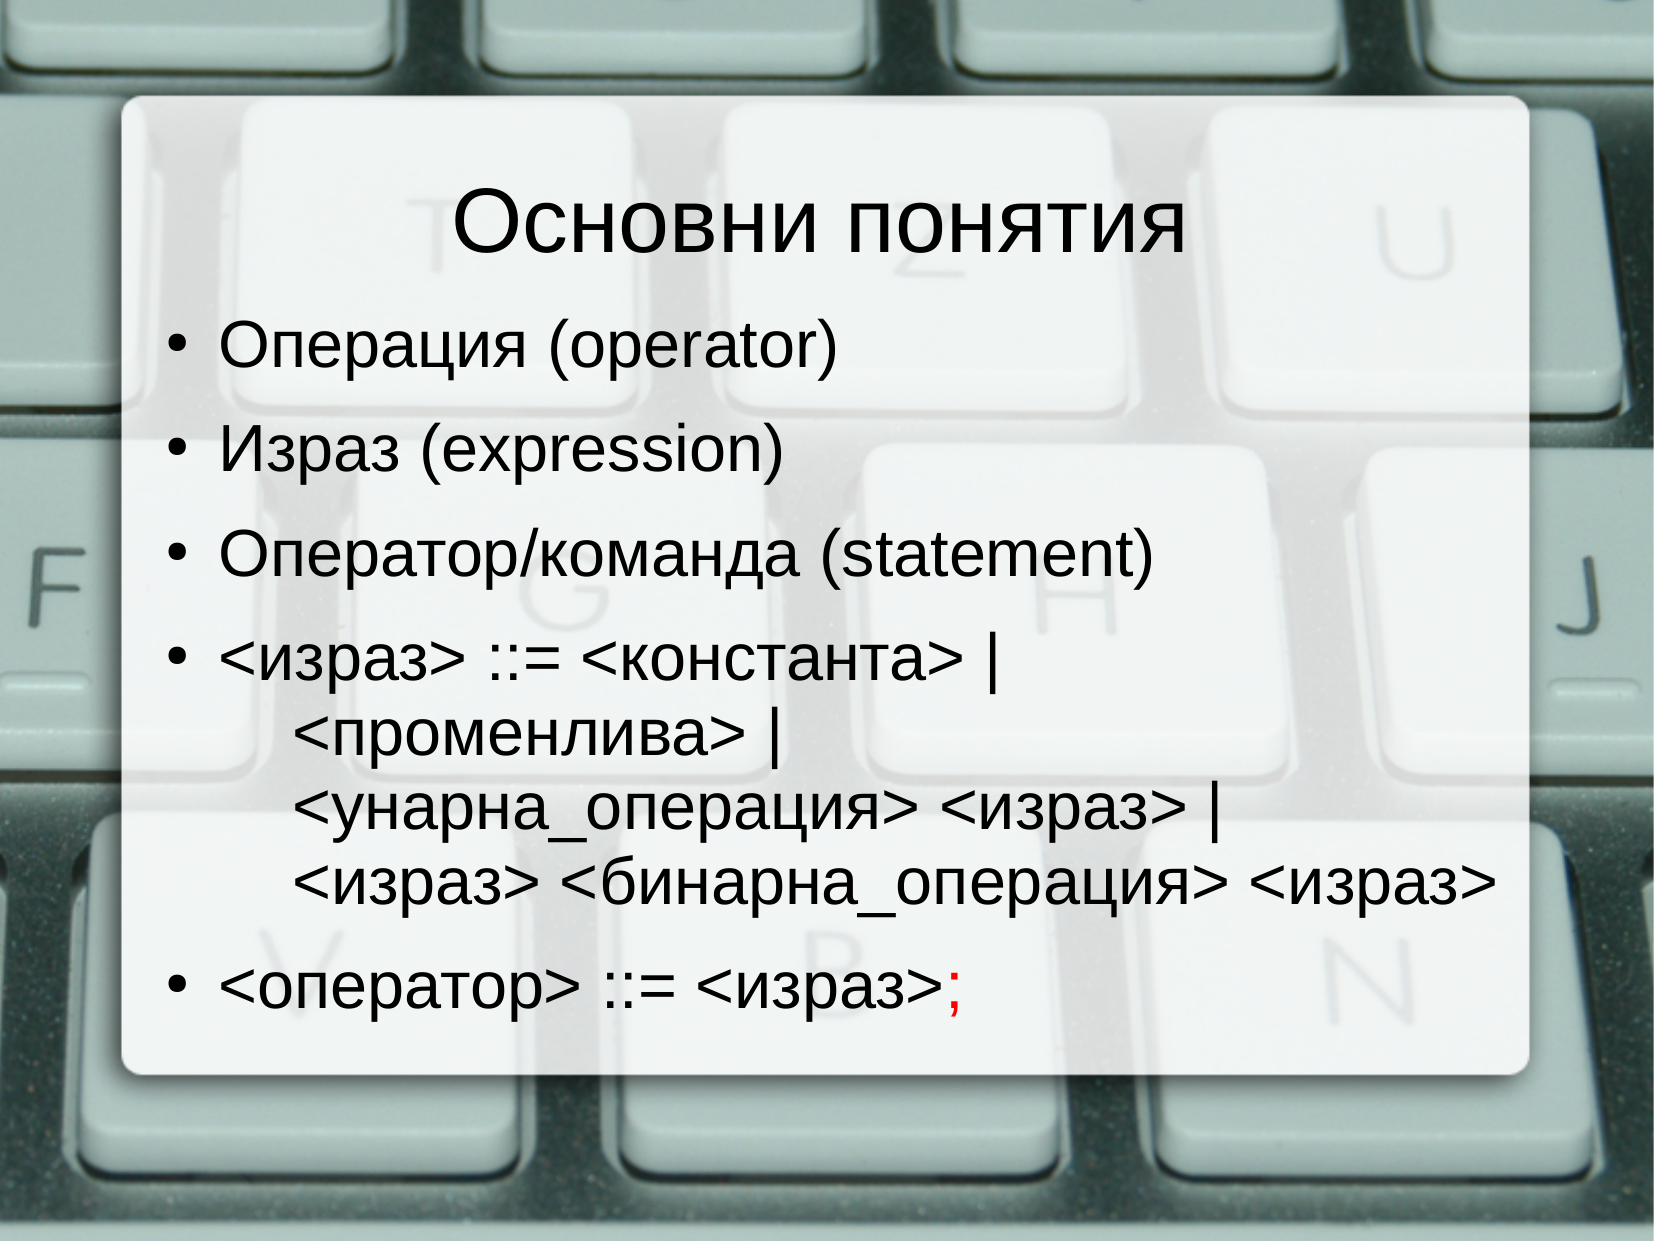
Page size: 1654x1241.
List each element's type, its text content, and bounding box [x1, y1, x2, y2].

title Основни понятия [135, 117, 1506, 325]
picture [0, 0, 1654, 1241]
list Операция (operator) Израз (expression) Оператор/команда (statement) <израз> ::= <константа> | <променлива> | <унарна_опeрация> <израз> | <израз> <бинарна_операция> <израз> <оператор> ::= <израз>; [147, 307, 1506, 1027]
